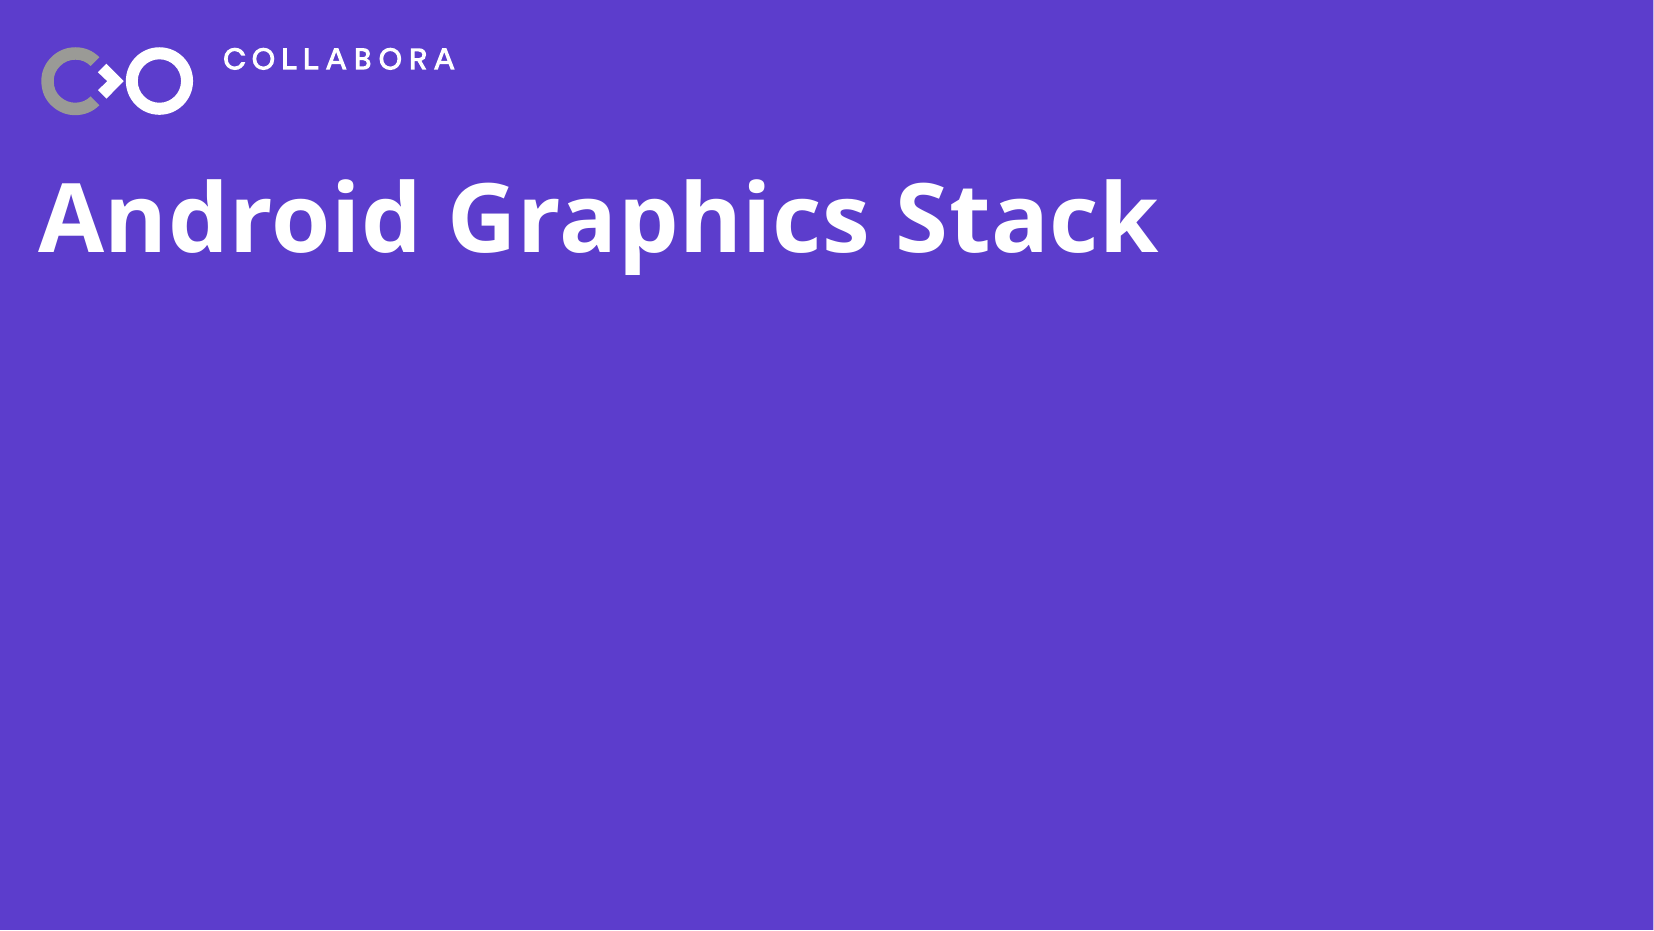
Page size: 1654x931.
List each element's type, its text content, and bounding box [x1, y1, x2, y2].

title Android Graphics Stack [38, 156, 1614, 213]
